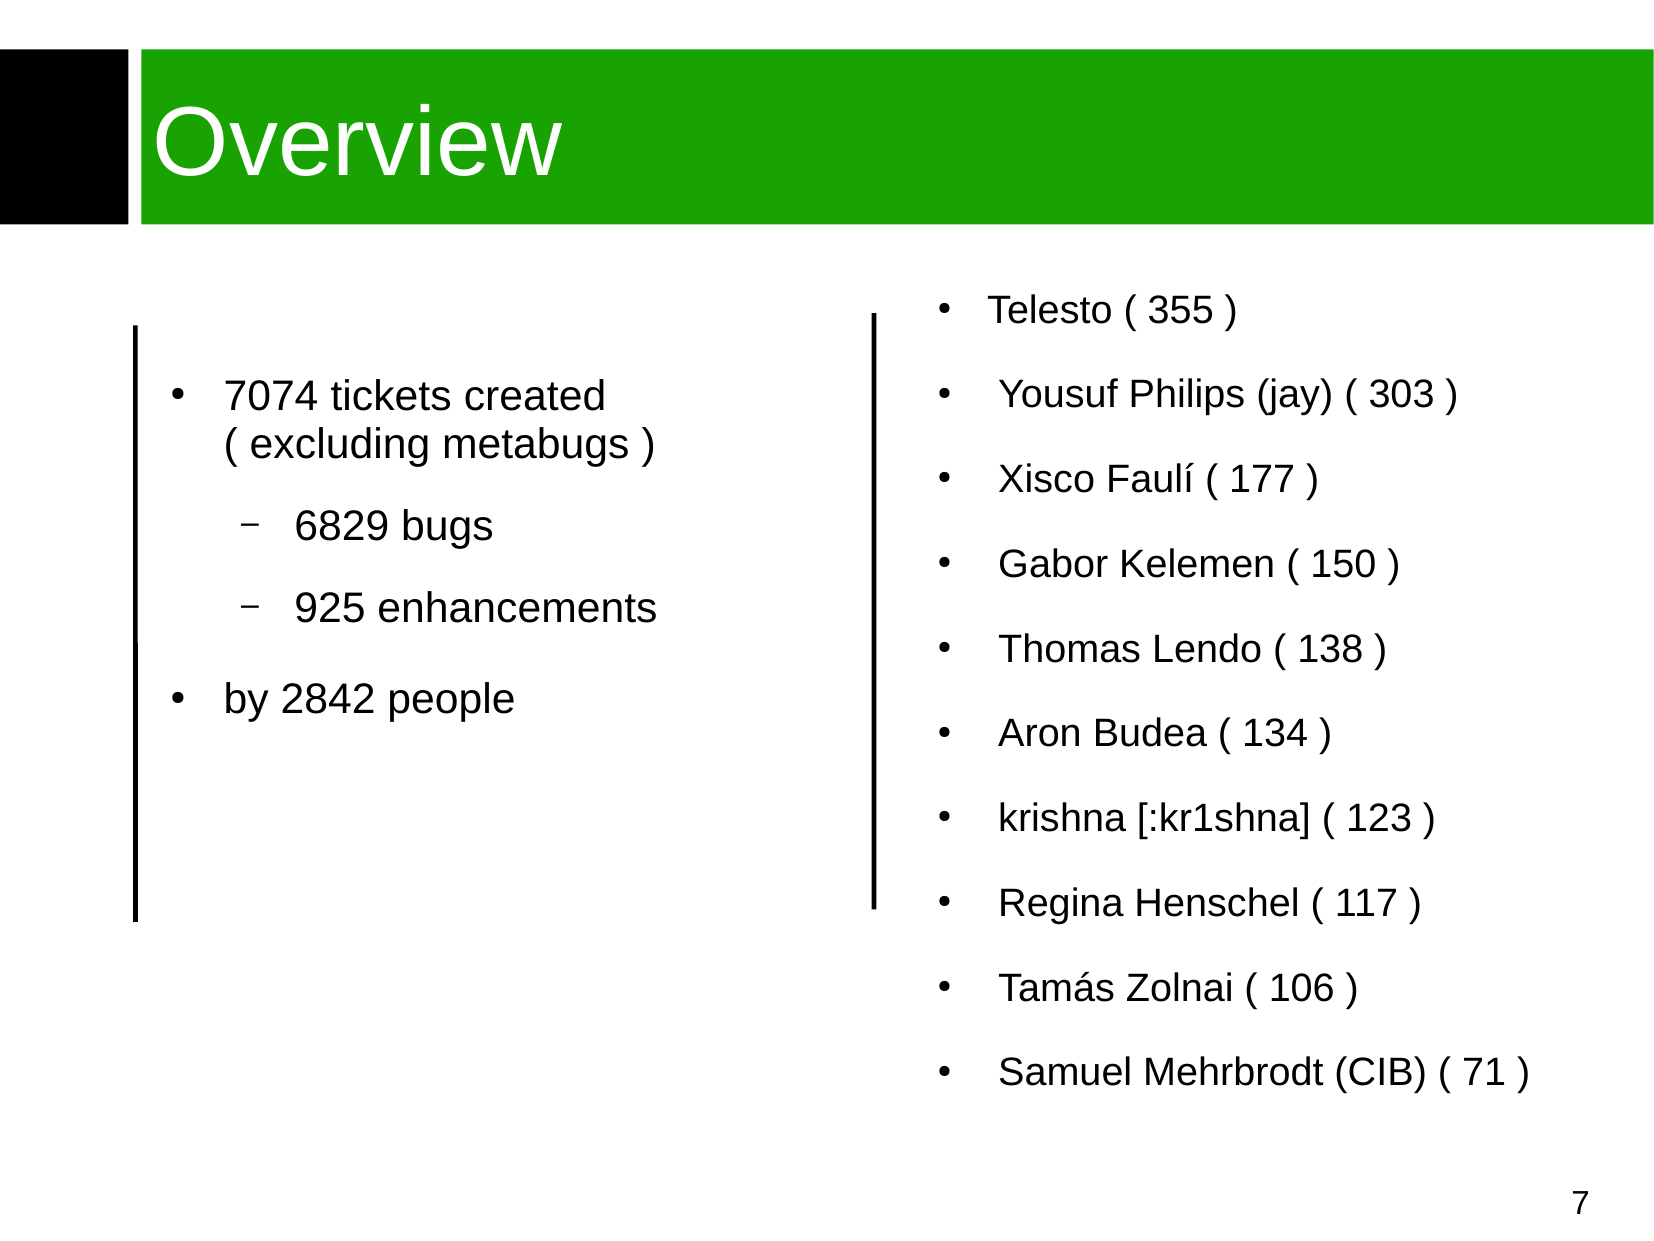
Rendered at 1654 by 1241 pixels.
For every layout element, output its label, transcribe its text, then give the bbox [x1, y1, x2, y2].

list Telesto ( 355 ) Yousuf Philips (jay) ( 303 ) Xisco Faulí ( 177 ) Gabor Kelemen ( 150 ) Thomas Lendo ( 138 ) Aron Budea ( 134 ) krishna [:kr1shna] ( 123 ) Regina Henschel ( 117 ) Tamás Zolnai ( 106 ) Samuel Mehrbrodt (CIB) ( 71 ) [921, 287, 1576, 1100]
list 7074 tickets created ( excluding metabugs ) 6829 bugs 925 enhancements by 2842 people [152, 280, 768, 1097]
title Overview [152, 68, 1641, 215]
